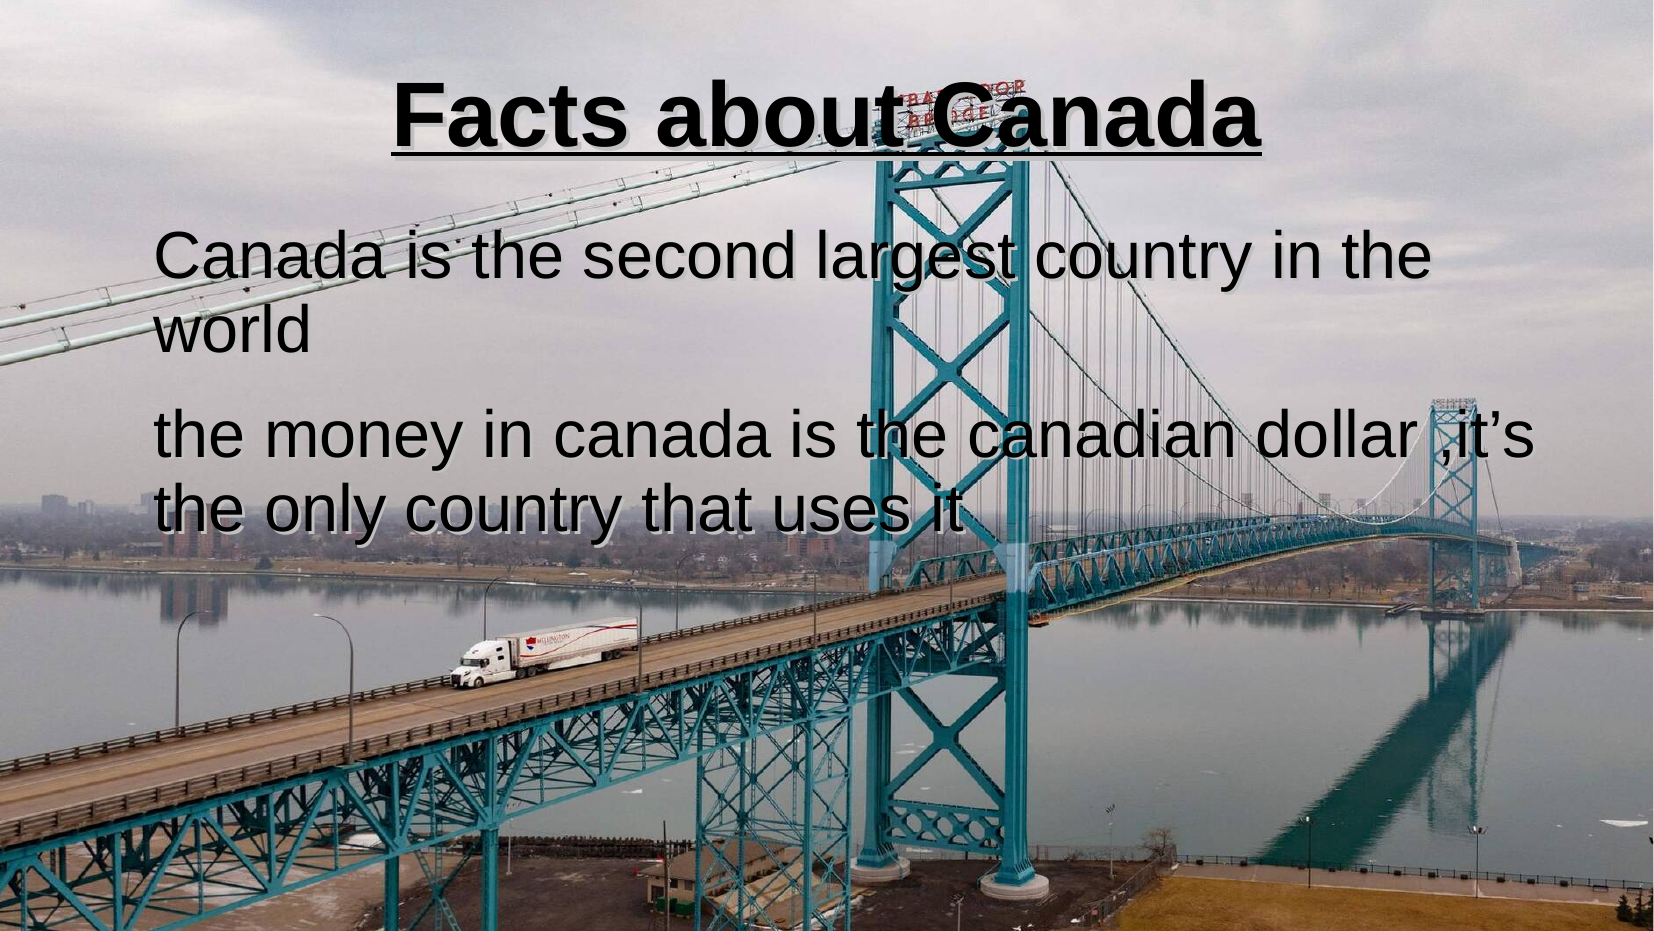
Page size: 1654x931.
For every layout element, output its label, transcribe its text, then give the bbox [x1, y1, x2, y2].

list Canada is the second largest country in the world the money in canada is the canadian dollar ,it’s the only country that uses it [82, 217, 1571, 758]
picture [0, 0, 1654, 931]
title Facts about Canada [82, 37, 1571, 193]
